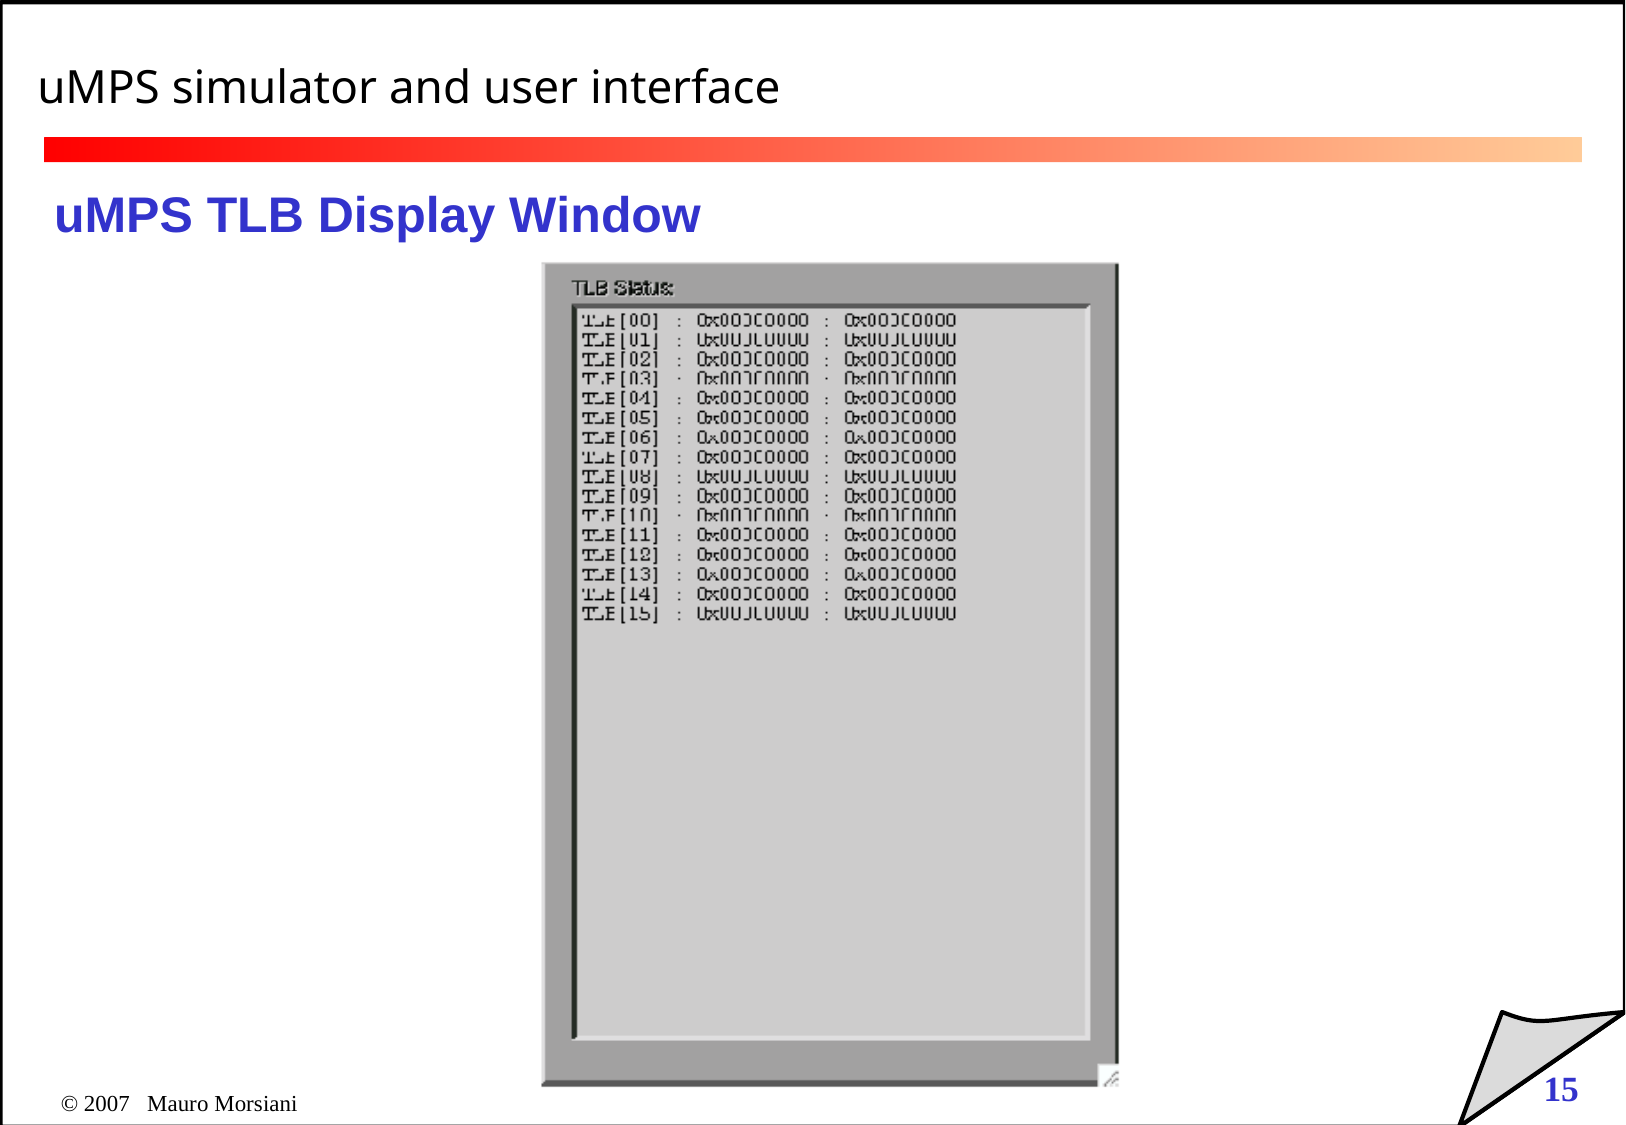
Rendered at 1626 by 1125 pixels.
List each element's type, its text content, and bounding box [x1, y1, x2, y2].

title uMPS simulator and user interface [37, 44, 1587, 130]
picture [533, 492, 1128, 1097]
list uMPS TLB Display Window [54, 187, 1557, 492]
